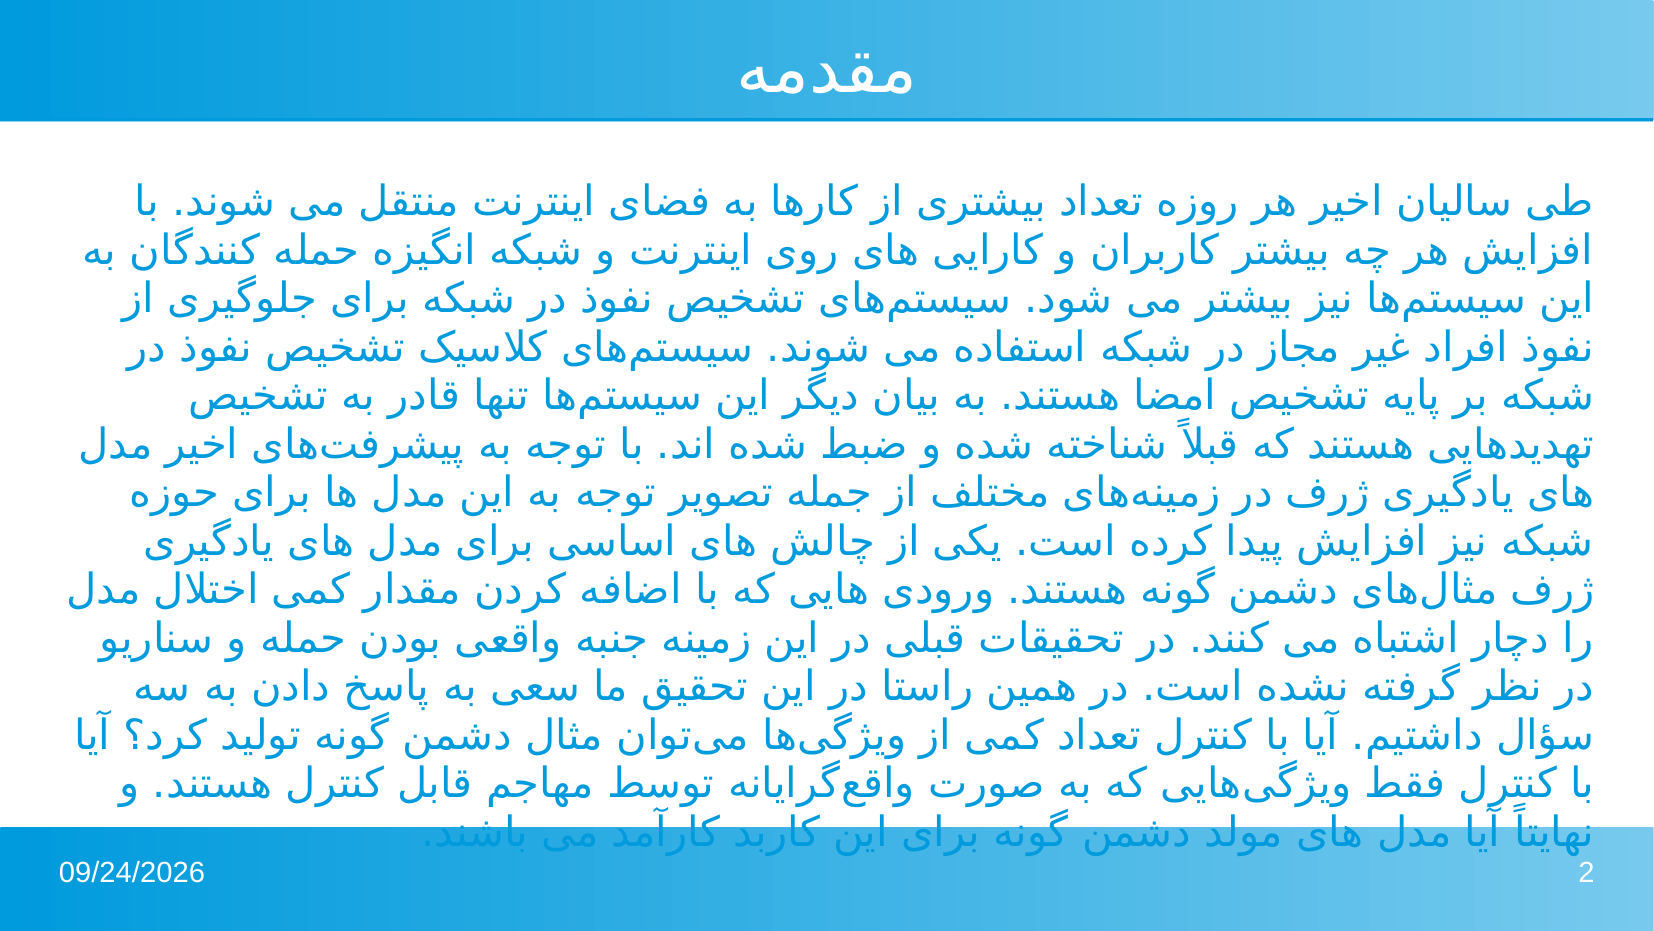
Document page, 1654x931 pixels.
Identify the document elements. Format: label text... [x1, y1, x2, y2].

title مقدمه [59, 29, 1595, 108]
list طی سالیان اخیر هر روزه تعداد بیشتری از کارها به فضای اینترنت منتقل می شوند. با افزایش هر چه بیشتر کاربران و کارایی های روی اینترنت و شبکه انگیزه حمله کنندگان به این سیستم‌ها نیز بیشتر می شود. سیستم‌های تشخیص نفوذ در شبکه برای جلوگیری از نفوذ افراد غیر مجاز در شبکه استفاده می شوند. سیستم‌های کلاسیک تشخیص نفوذ در شبکه بر پایه تشخیص امضا هستند. به بیان دیگر این سیستم‌ها تنها قادر به تشخیص تهدیدهایی هستند که قبلاً شناخته شده و ضبط شده اند. با توجه به پیشرفت‌های اخیر مدل های یادگیری ژرف در زمینه‌های مختلف از جمله تصویر توجه به این مدل ها برای حوزه شبکه نیز افزایش پیدا کرده است. یکی از چالش های اساسی برای مدل های یادگیری ژرف مثال‌های دشمن گونه هستند. ورودی هایی که با اضافه کردن مقدار کمی اختلال مدل را دچار اشتباه می کنند. در تحقیقات قبلی در این زمینه جنبه واقعی بودن حمله و سناریو در نظر گرفته نشده است. در همین راستا در این تحقیق ما سعی به پاسخ دادن به سه سؤال داشتیم. آیا با کنترل تعداد کمی از ویژگی‌ها می‌توان مثال دشمن گونه تولید کرد؟ آیا با کنترل فقط ویژگی‌هایی که به صورت واقع‌گرایانه توسط مهاجم قابل کنترل هستند. و نهایتاً آیا مدل های مولد دشمن گونه برای این کاربد کارآمد می باشند. [59, 177, 1595, 768]
